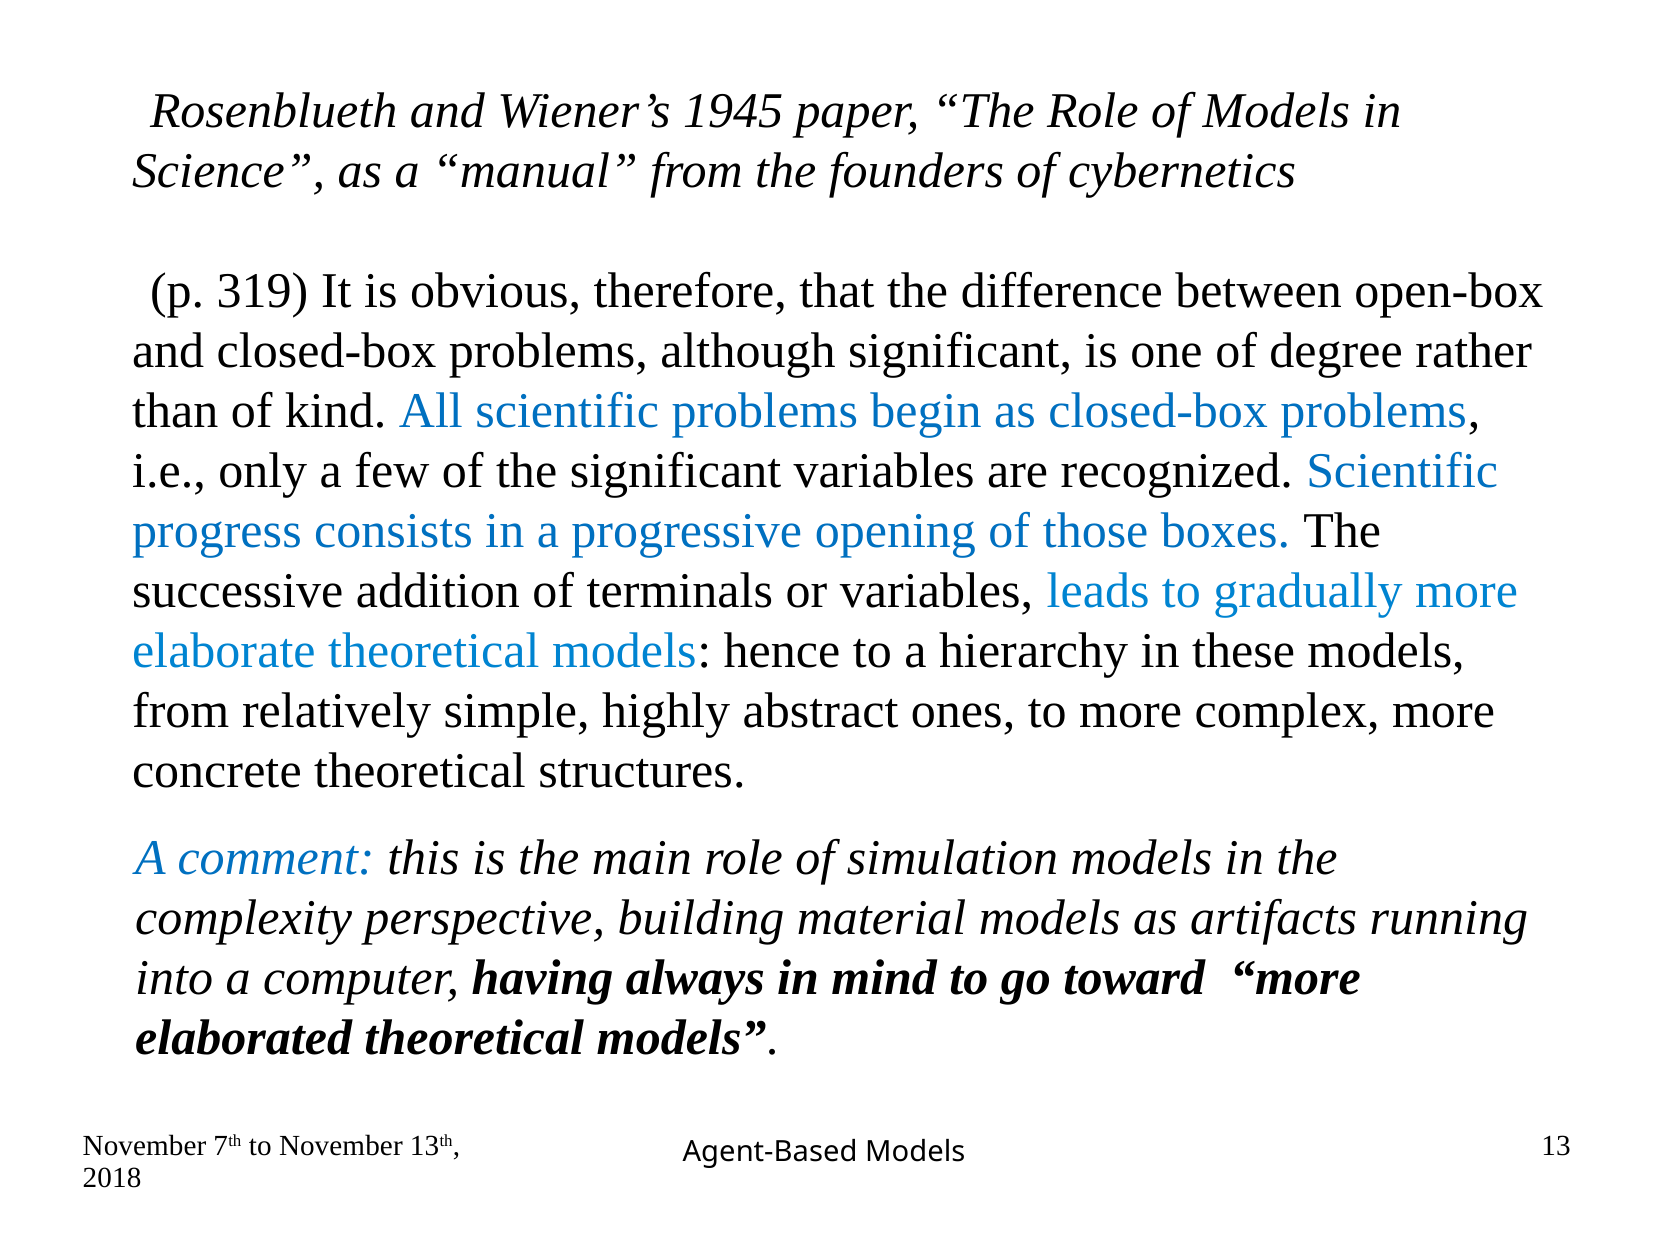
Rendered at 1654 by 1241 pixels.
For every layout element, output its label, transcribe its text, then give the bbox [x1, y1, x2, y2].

text_box A comment: this is the main role of simulation models in the complexity perspective, building material models as artifacts running into a computer, having always in mind to go toward “more elaborated theoretical models”. [120, 816, 1576, 1073]
text_box Rosenblueth and Wiener’s 1945 paper, “The Role of Models in Science”, as a “manual” from the founders of cybernetics (p. 319) It is obvious, therefore, that the difference between open-box and closed-box problems, although significant, is one of degree rather than of kind. All scientific problems begin as closed-box problems, i.e., only a few of the significant variables are recognized. Scientific progress consists in a progressive opening of those boxes. The successive addition of terminals or variables, leads to gradually more elaborate theoretical models: hence to a hierarchy in these models, from relatively simple, highly abstract ones, to more complex, more concrete theoretical structures. [117, 69, 1576, 806]
